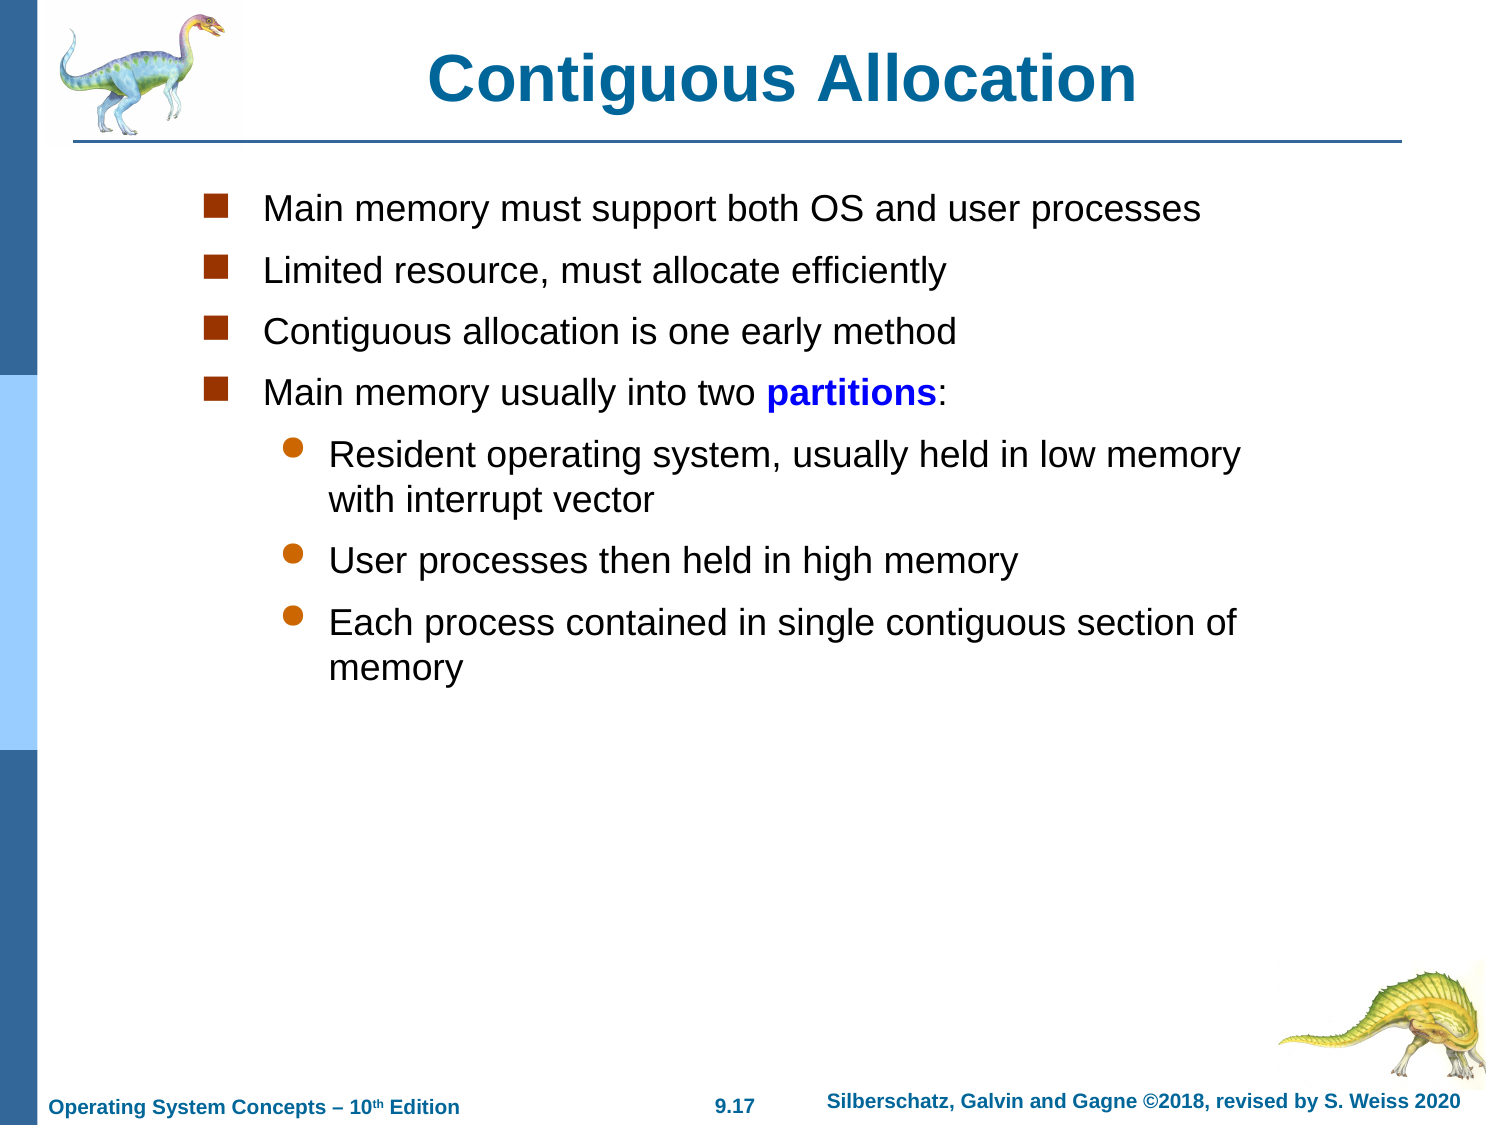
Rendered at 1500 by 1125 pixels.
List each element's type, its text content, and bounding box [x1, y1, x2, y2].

picture [1275, 959, 1486, 1090]
list Main memory must support both OS and user processes Limited resource, must allocate efficiently Contiguous allocation is one early method Main memory usually into two partitions: Resident operating system, usually held in low memory with interrupt vector User processes then held in high memory Each process contained in single contiguous section of memory [191, 176, 1285, 996]
picture [46, 0, 243, 149]
title Contiguous Allocation [142, 27, 1426, 122]
